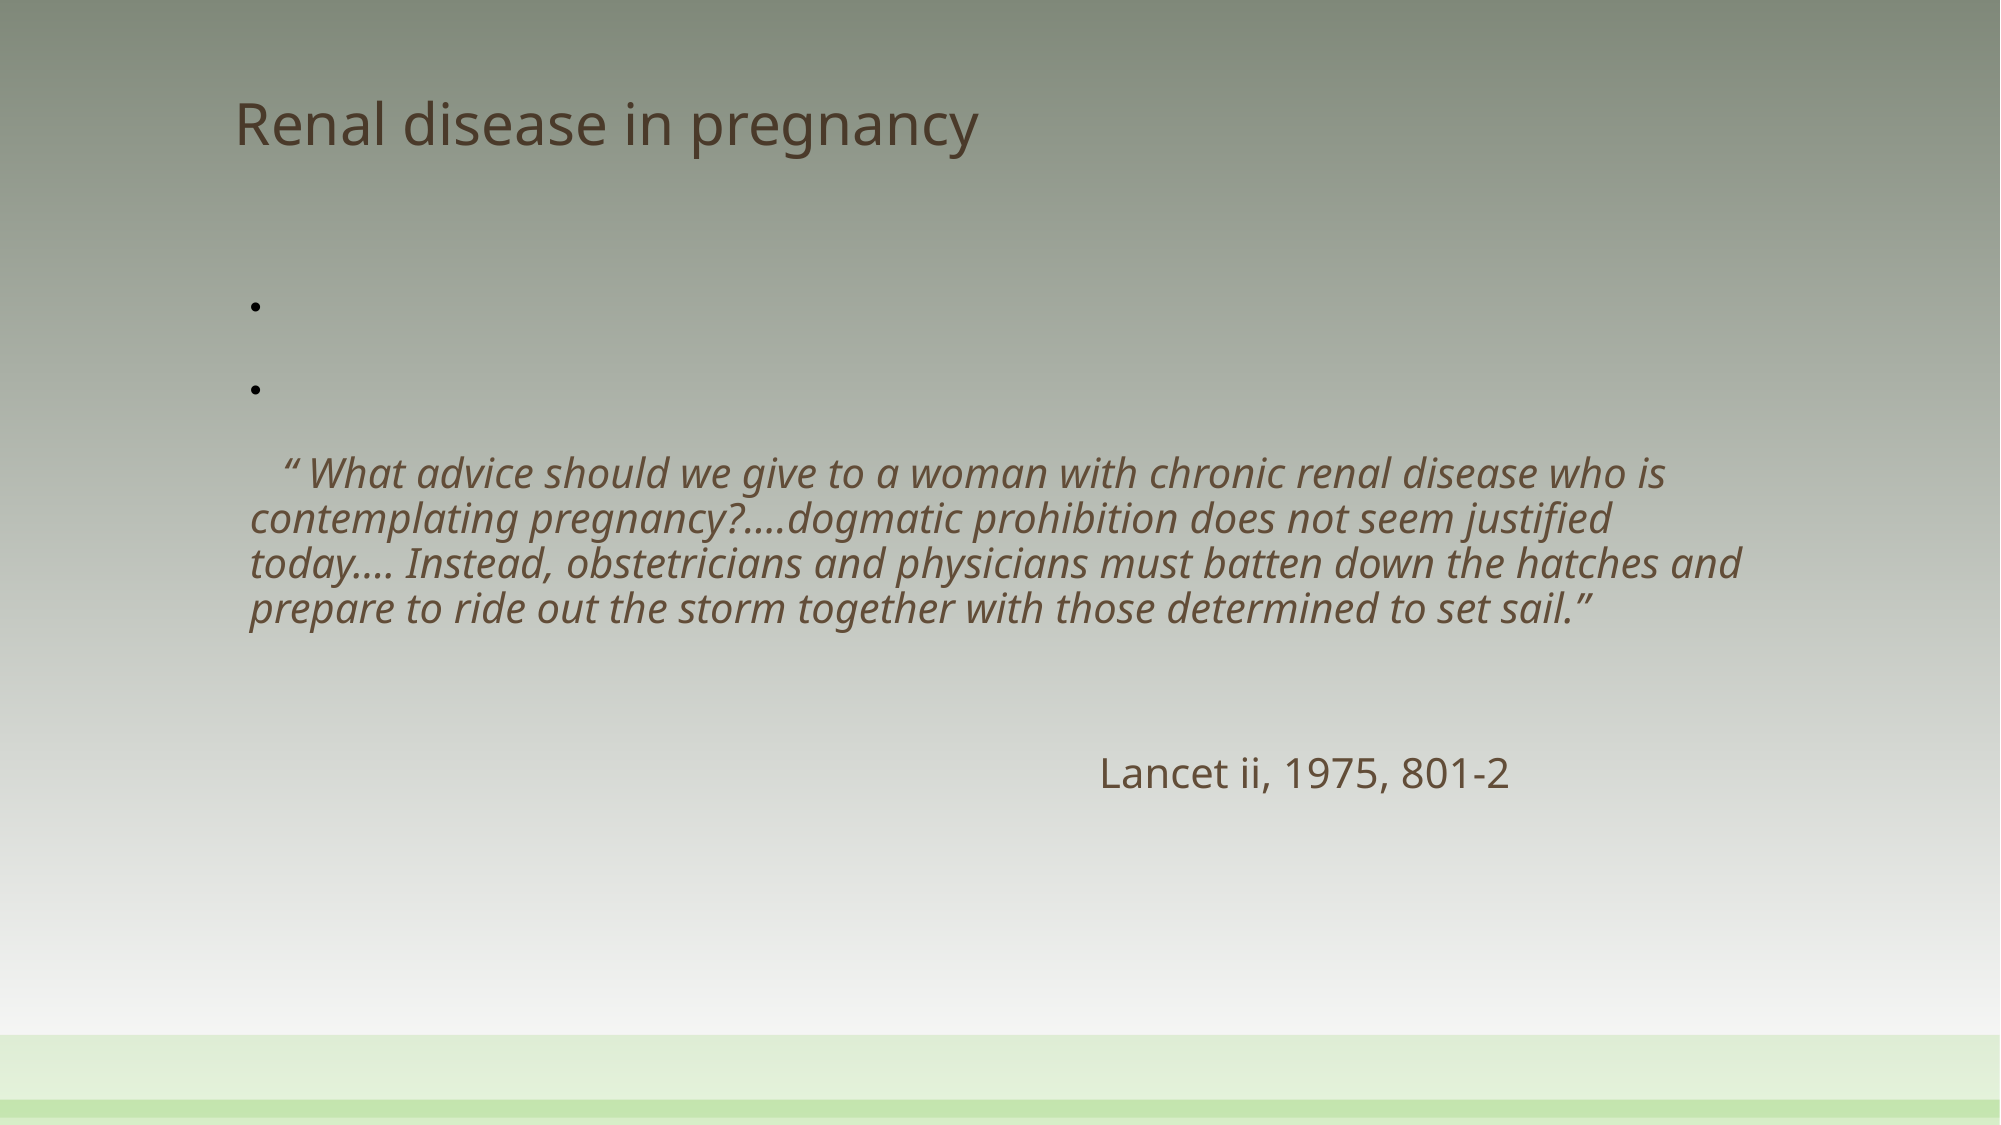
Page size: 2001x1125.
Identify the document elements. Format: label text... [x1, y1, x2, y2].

list “ What advice should we give to a woman with chronic renal disease who is contemplating pregnancy?….dogmatic prohibition does not seem justified today…. Instead, obstetricians and physicians must batten down the hatches and prepare to ride out the storm together with those determined to set sail.” Lancet ii, 1975, 801-2 [219, 274, 1780, 987]
title Renal disease in pregnancy [219, 71, 1780, 251]
